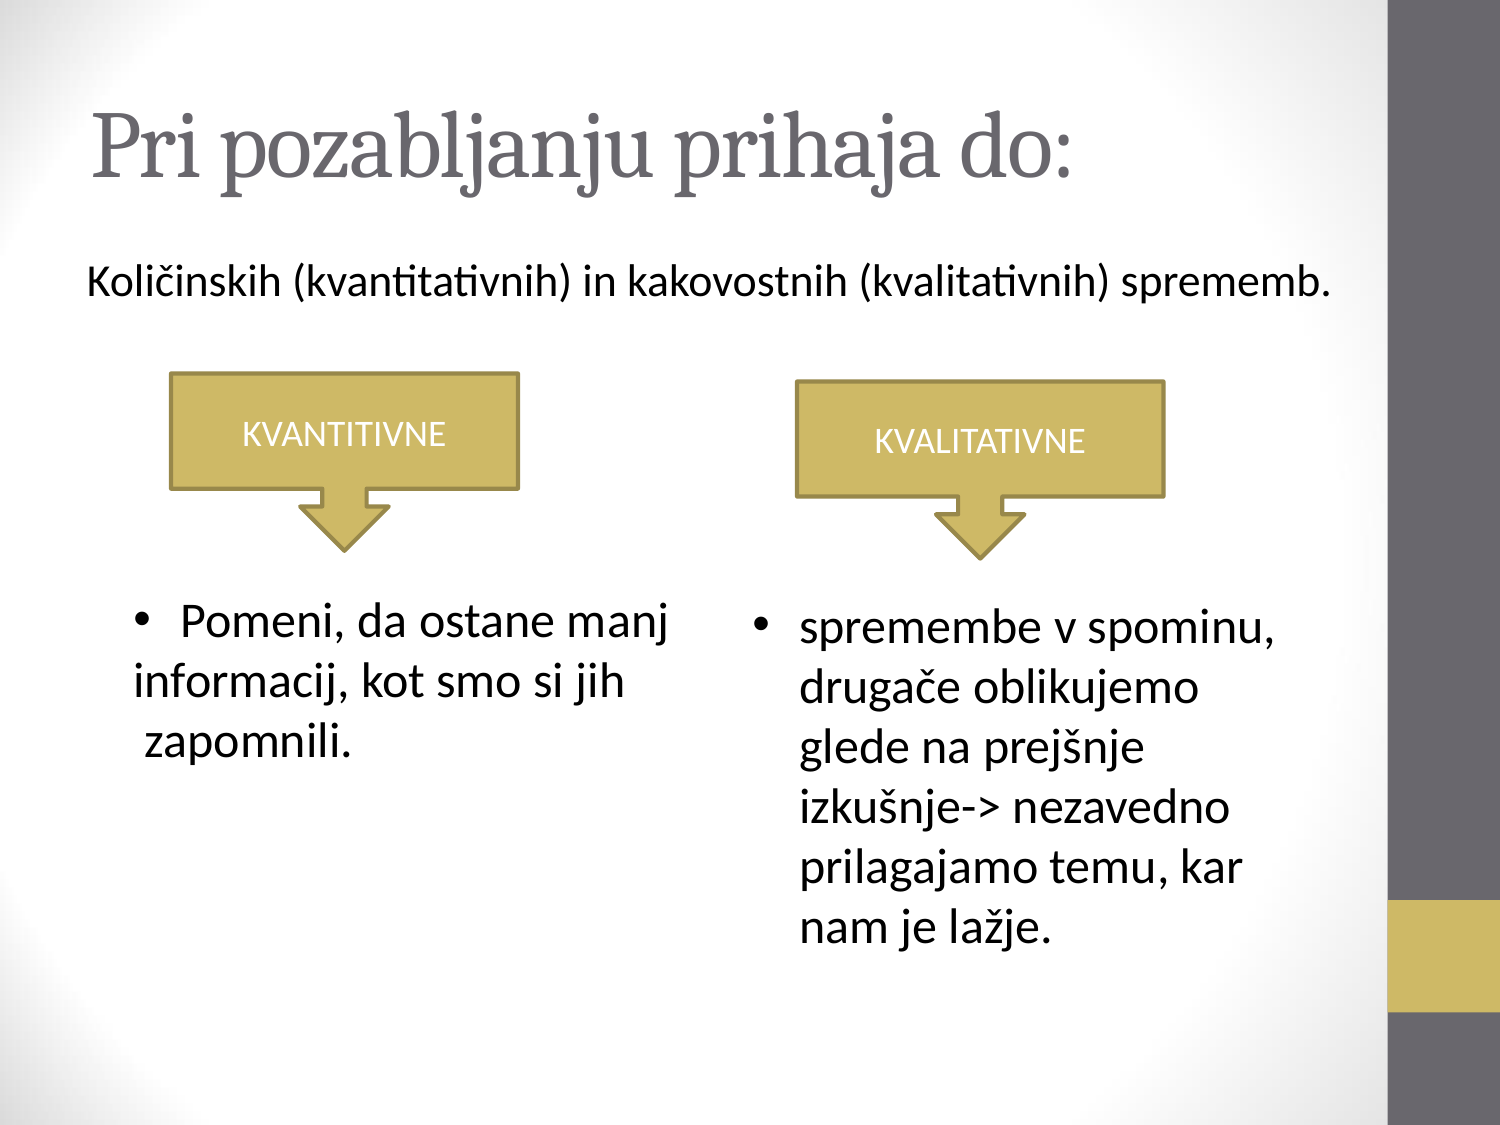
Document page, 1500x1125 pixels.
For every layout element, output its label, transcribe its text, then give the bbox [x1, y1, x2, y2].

text_box spremembe v spominu, drugače oblikujemo glede na prejšnje izkušnje-> nezavedno prilagajamo temu, kar nam je lažje. [737, 586, 1294, 961]
text_box KVANTITIVNE [171, 373, 518, 551]
text_box Pomeni, da ostane manj informacij, kot smo si jih zapomnili. [118, 580, 696, 776]
picture [0, 0, 1387, 1125]
list Količinskih (kvantitativnih) in kakovostnih (kvalitativnih) sprememb. [53, 243, 1366, 1031]
title Pri pozabljanju prihaja do: [75, 45, 1325, 233]
text_box KVALITATIVNE [797, 381, 1164, 559]
